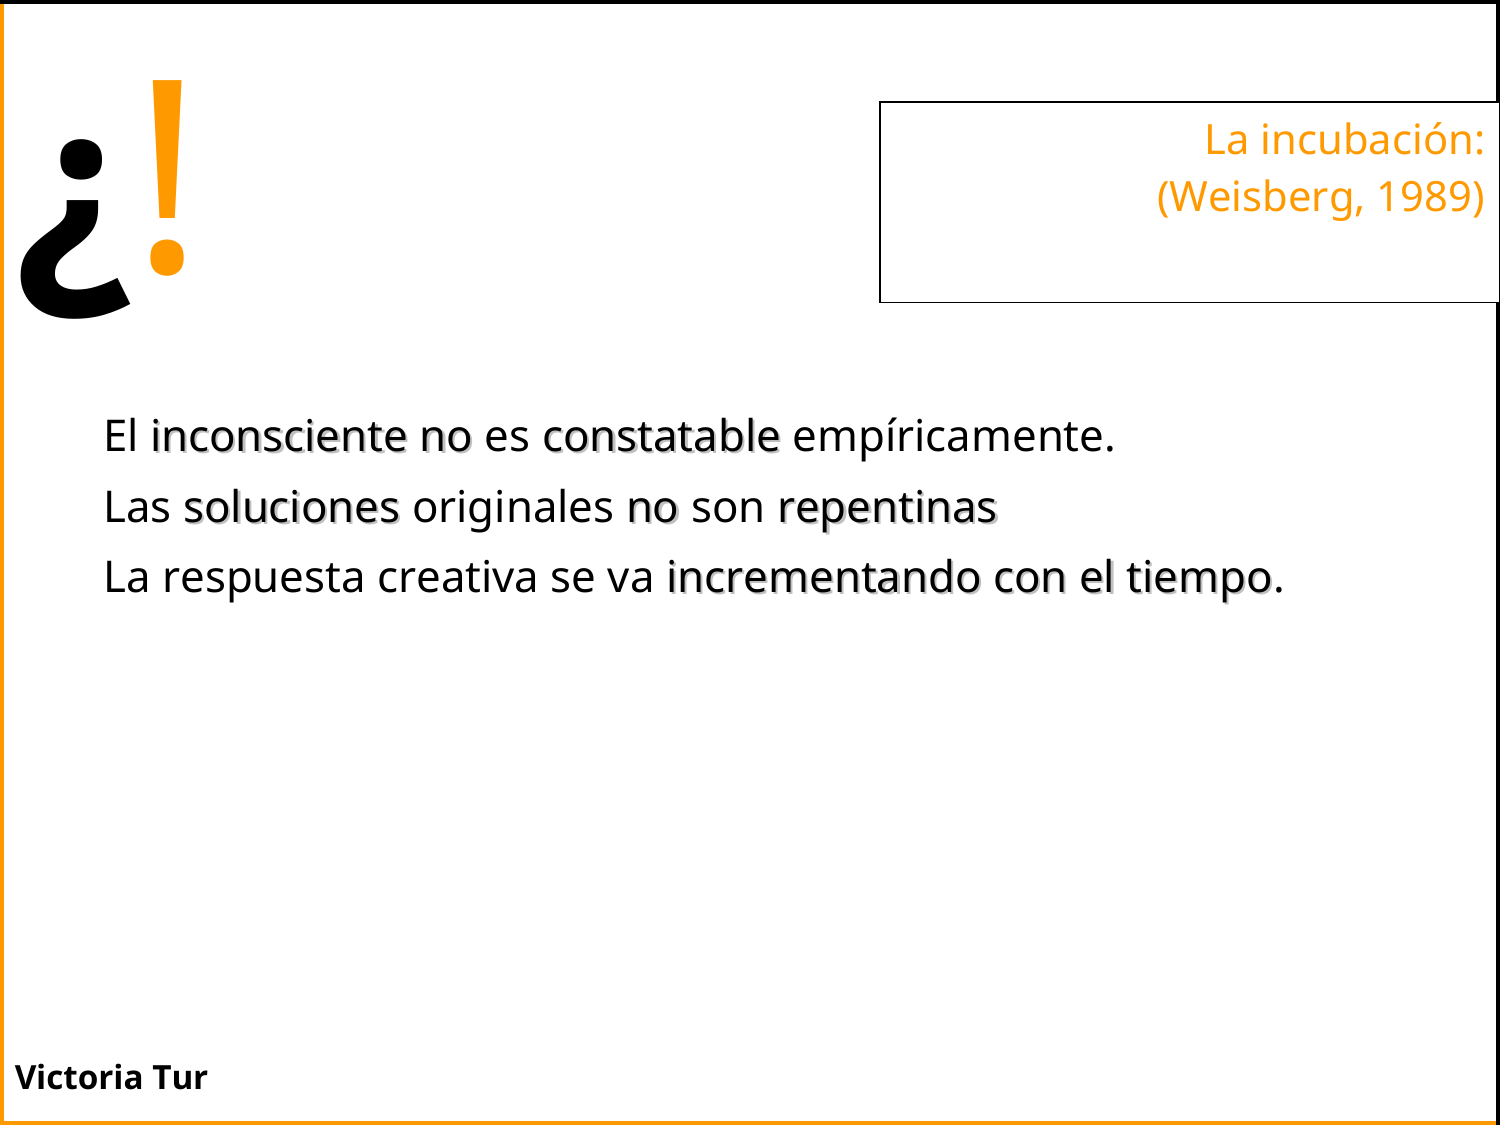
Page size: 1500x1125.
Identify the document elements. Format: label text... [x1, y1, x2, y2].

title La incubación: (Weisberg, 1989) [879, 101, 1500, 303]
list El inconsciente no es constatable empíricamente. Las soluciones originales no son repentinas La respuesta creativa se va incrementando con el tiempo. [88, 397, 1427, 998]
